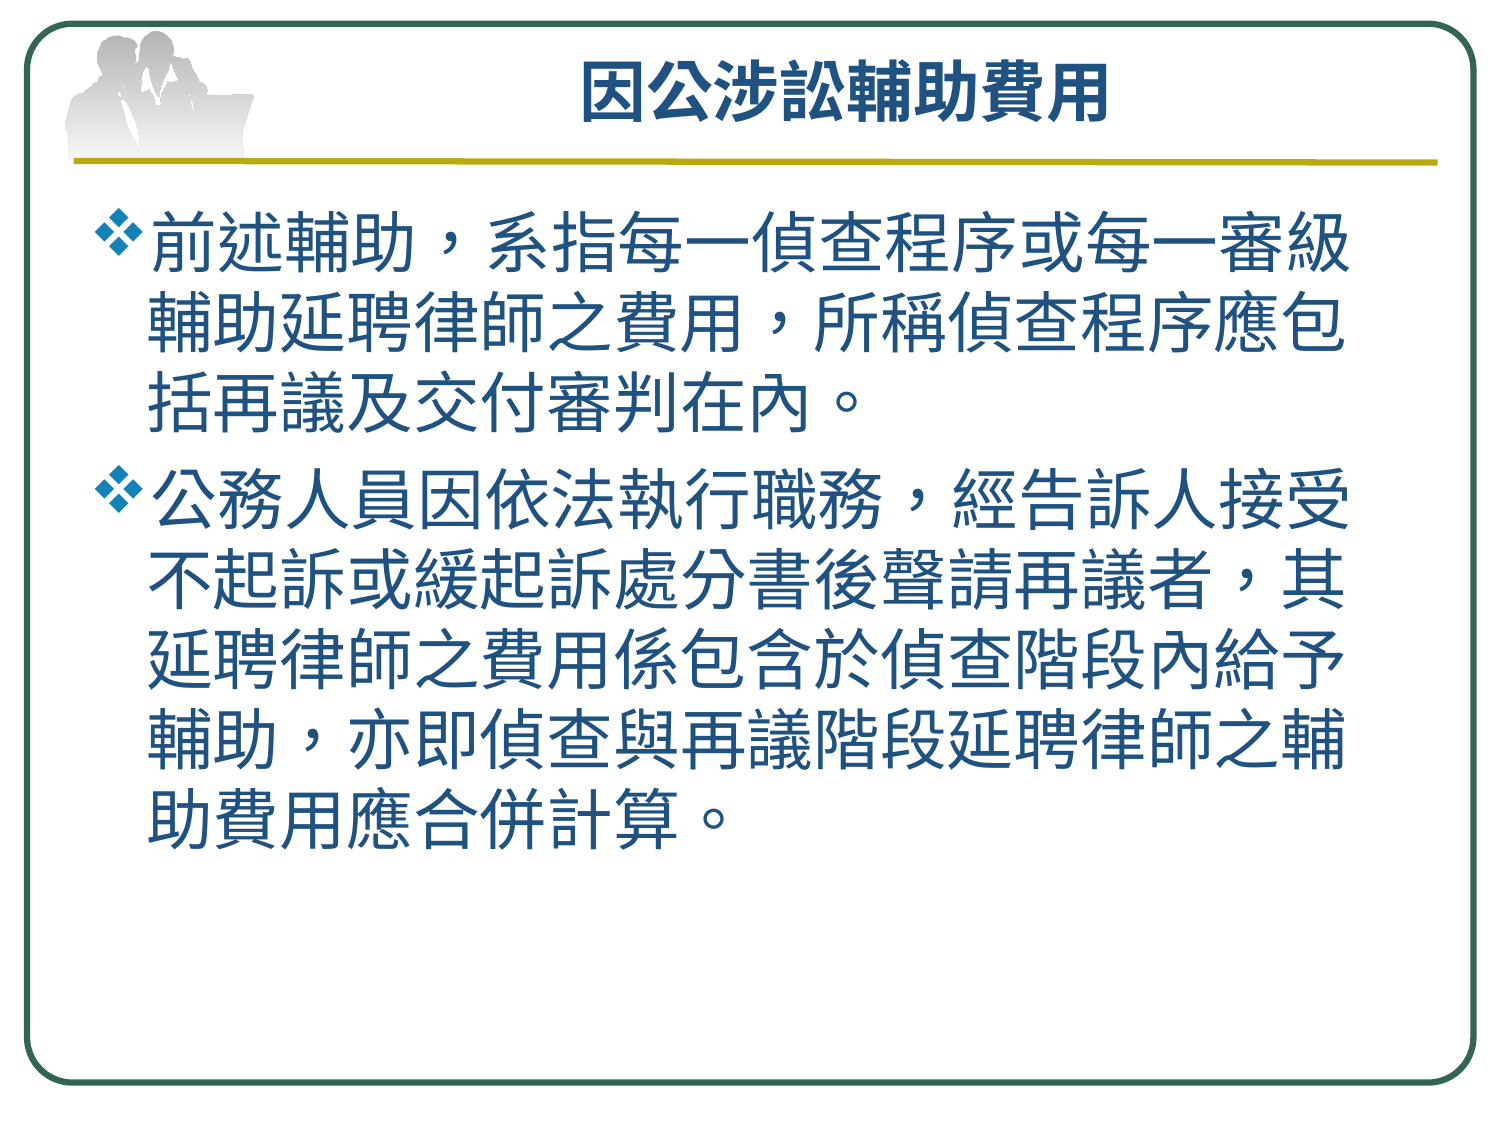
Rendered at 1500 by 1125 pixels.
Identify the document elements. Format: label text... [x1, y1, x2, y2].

list 前述輔助，系指每一偵查程序或每一審級輔助延聘律師之費用，所稱偵查程序應包括再議及交付審判在內。 公務人員因依法執行職務，經告訴人接受不起訴或緩起訴處分書後聲請再議者，其延聘律師之費用係包含於偵查階段內給予輔助，亦即偵查與再議階段延聘律師之輔助費用應合併計算。 [75, 192, 1426, 1031]
title 因公涉訟輔助費用 [277, 42, 1129, 138]
